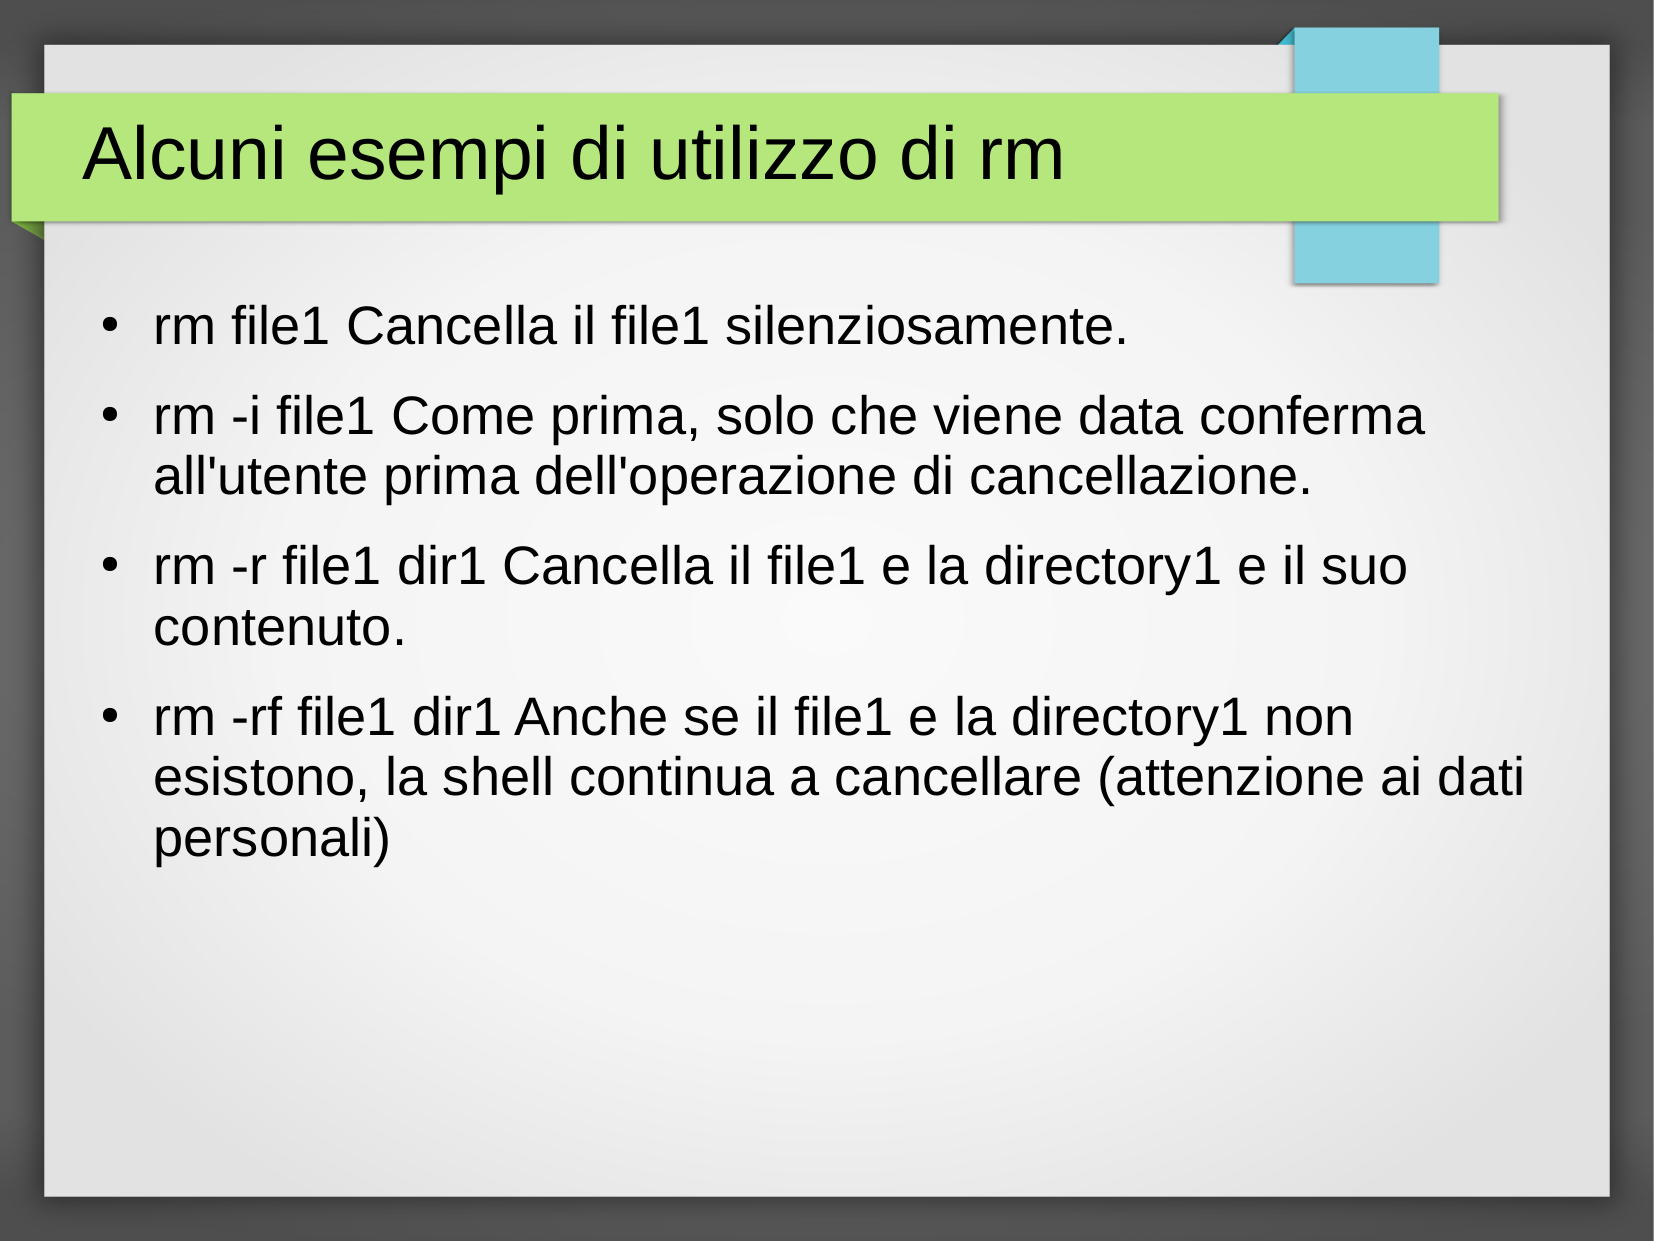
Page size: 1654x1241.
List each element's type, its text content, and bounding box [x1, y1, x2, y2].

list rm file1 Cancella il file1 silenziosamente. rm -i file1 Come prima, solo che viene data conferma all'utente prima dell'operazione di cancellazione. rm -r file1 dir1 Cancella il file1 e la directory1 e il suo contenuto. rm -rf file1 dir1 Anche se il file1 e la directory1 non esistono, la shell continua a cancellare (attenzione ai dati personali) [82, 295, 1571, 1015]
title Alcuni esempi di utilizzo di rm [82, 94, 1264, 213]
picture [0, 0, 1654, 1241]
